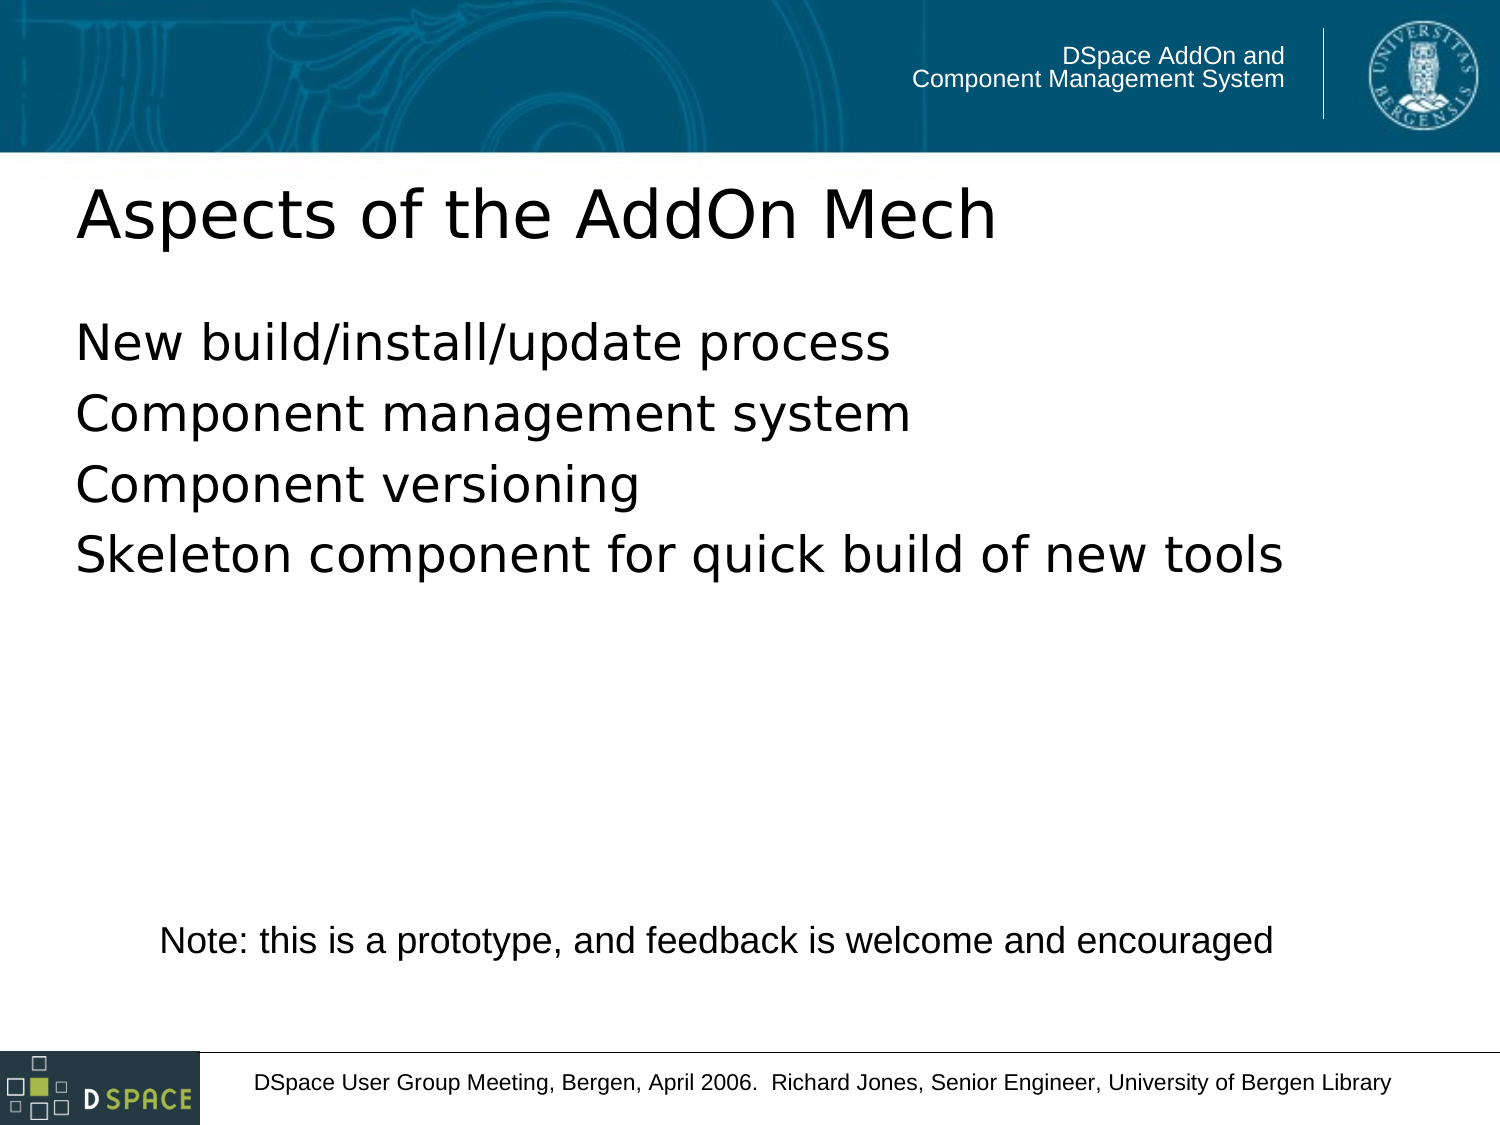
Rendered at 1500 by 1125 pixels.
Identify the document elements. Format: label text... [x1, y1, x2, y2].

list New build/install/update process Component management system Component versioning Skeleton component for quick build of new tools [75, 314, 1426, 1006]
picture [0, 151, 1500, 1125]
picture [1368, 21, 1478, 131]
title Aspects of the AddOn Mech [76, 162, 1427, 278]
text_box Note: this is a prototype, and feedback is welcome and encouraged [159, 926, 1357, 971]
